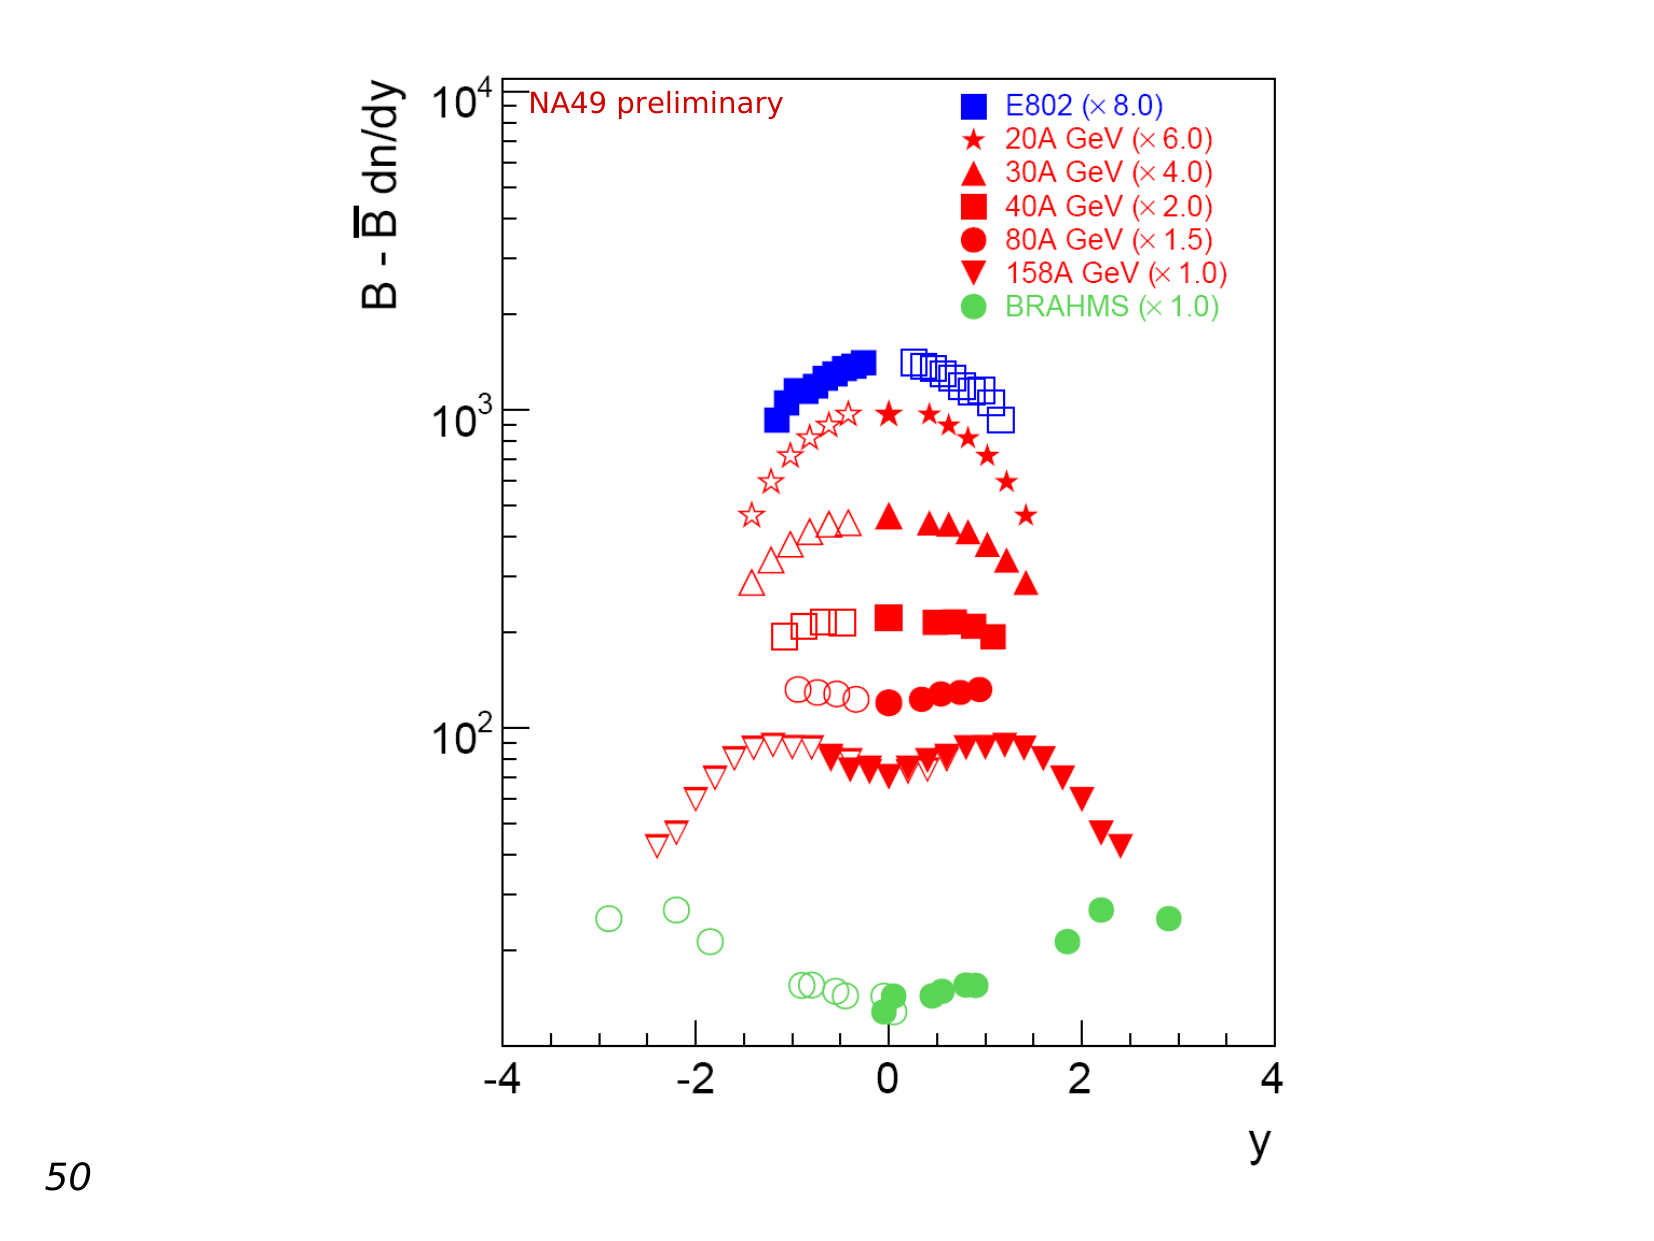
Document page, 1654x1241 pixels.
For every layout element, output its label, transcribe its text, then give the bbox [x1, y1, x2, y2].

picture [331, 66, 1289, 1174]
text_box NA49 preliminary [513, 78, 799, 129]
